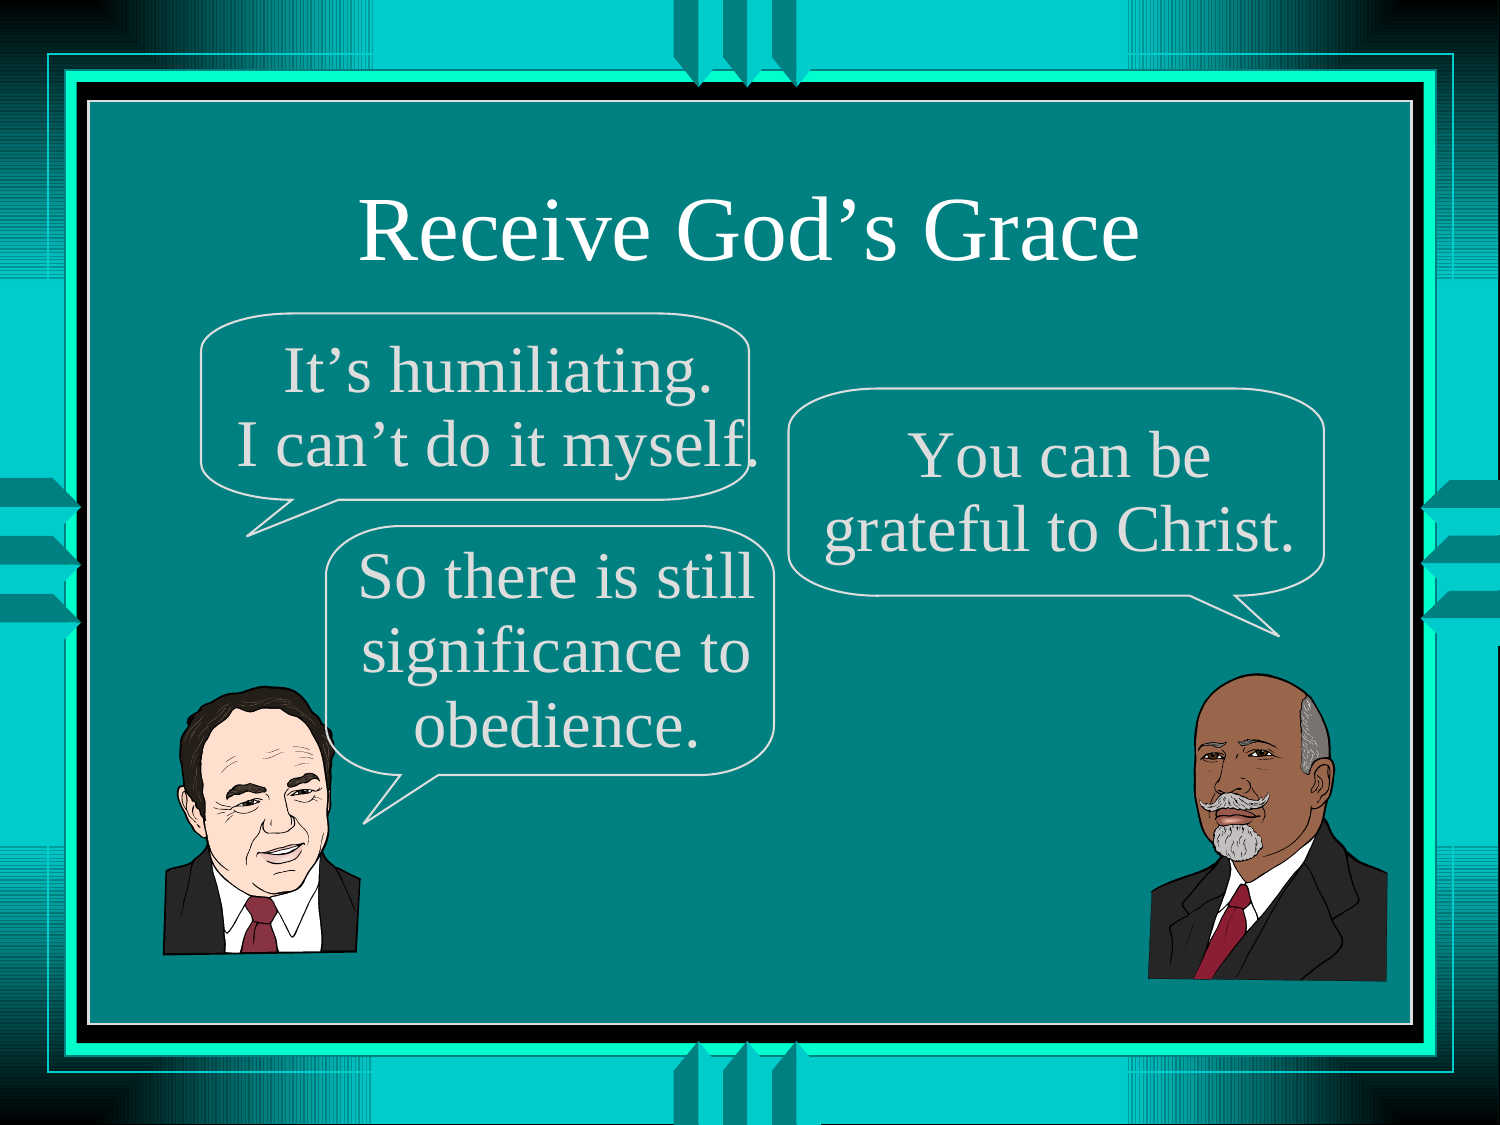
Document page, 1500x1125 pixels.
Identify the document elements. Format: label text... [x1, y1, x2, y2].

text_box [88, 101, 1412, 1024]
text_box It’s humiliating. I can’t do it myself. [201, 313, 749, 537]
title Receive God’s Grace [112, 99, 1388, 288]
picture [1148, 672, 1388, 982]
picture [162, 685, 363, 956]
text_box You can be grateful to Christ. [788, 388, 1324, 637]
text_box So there is still significance to obedience. [325, 526, 774, 824]
